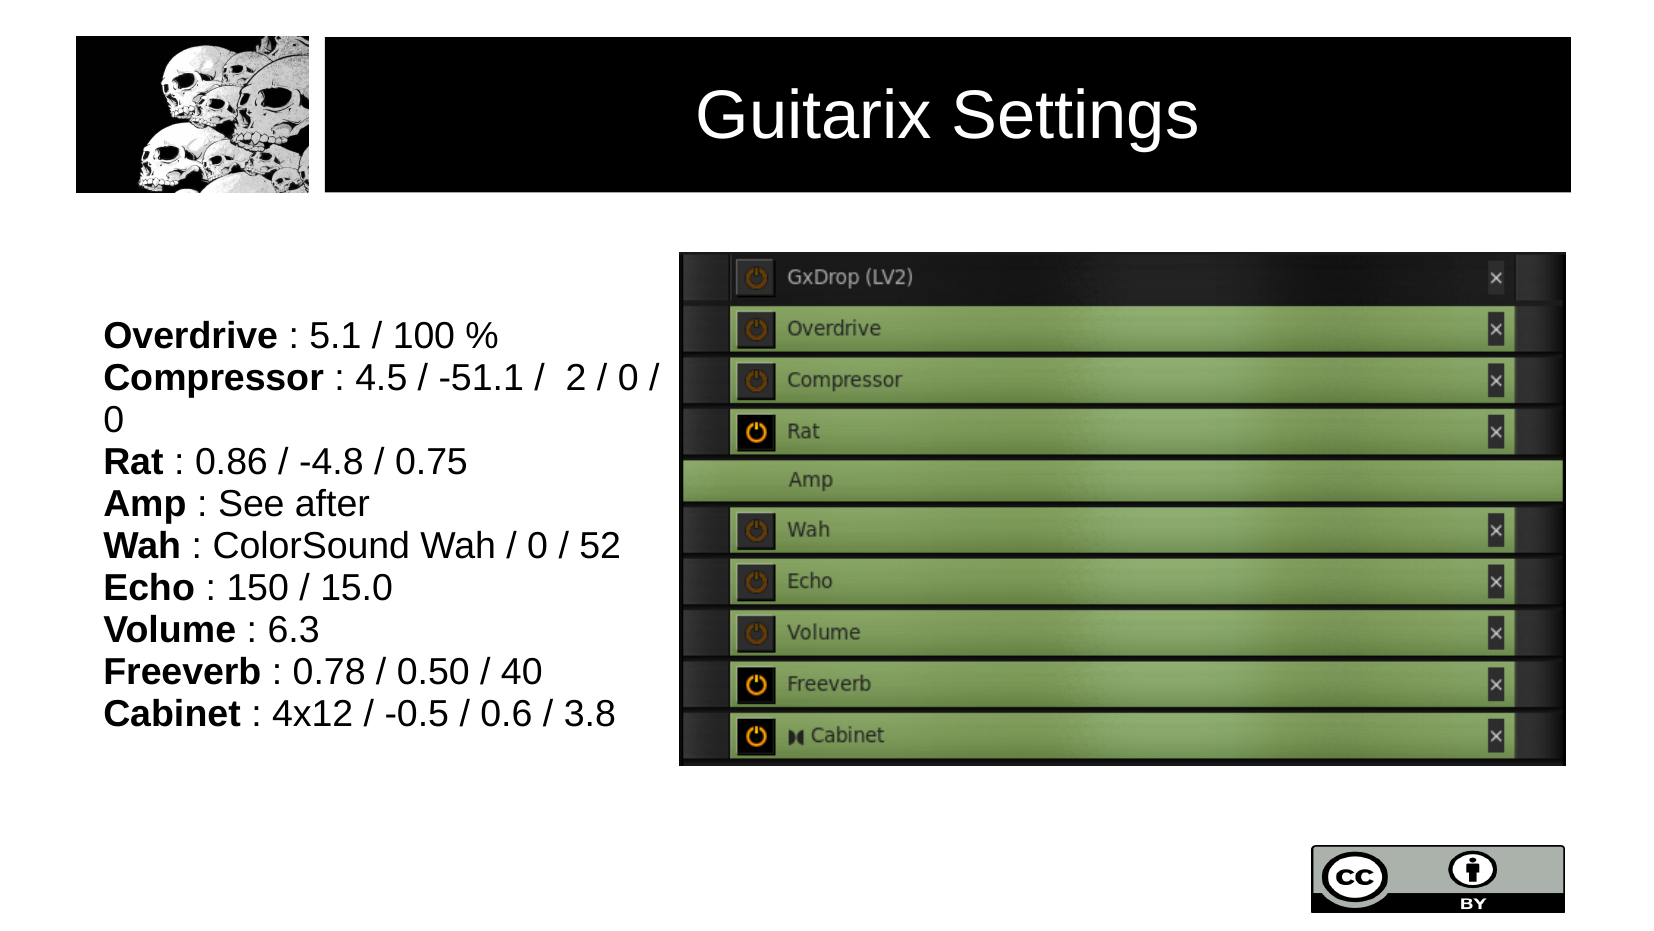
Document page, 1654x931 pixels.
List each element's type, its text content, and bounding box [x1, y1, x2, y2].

picture [76, 36, 309, 193]
text_box Overdrive : 5.1 / 100 % Compressor : 4.5 / -51.1 / 2 / 0 / 0 Rat : 0.86 / -4.8 / 0.75 Amp : See after Wah : ColorSound Wah / 0 / 52 Echo : 150 / 15.0 Volume : 6.3 Freeverb : 0.78 / 0.50 / 40 Cabinet : 4x12 / -0.5 / 0.6 / 3.8 [88, 307, 680, 784]
picture [1311, 845, 1565, 913]
picture [679, 252, 1566, 766]
title Guitarix Settings [324, 37, 1571, 193]
